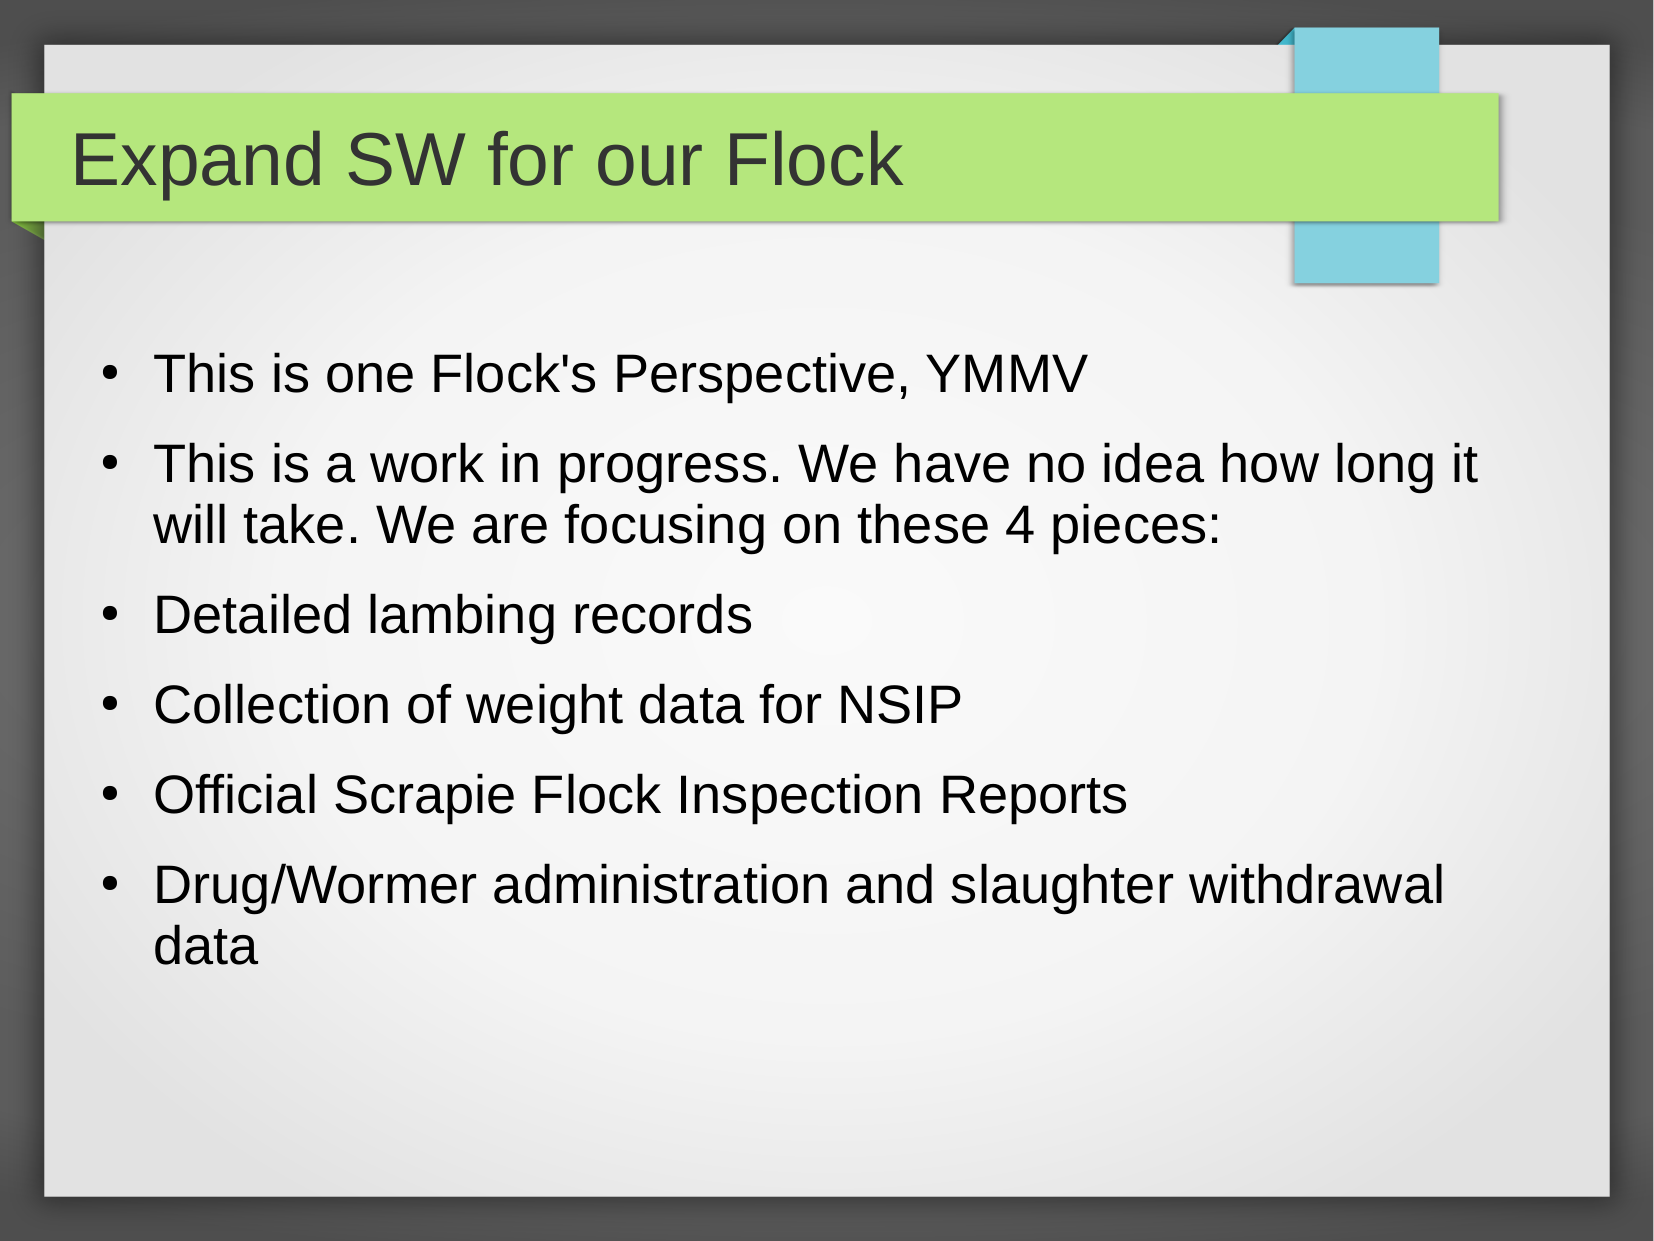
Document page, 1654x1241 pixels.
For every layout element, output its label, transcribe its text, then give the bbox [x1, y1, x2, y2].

title Expand SW for our Flock [70, 106, 1229, 213]
picture [0, 0, 1654, 1241]
list This is one Flock's Perspective, YMMV This is a work in progress. We have no idea how long it will take. We are focusing on these 4 pieces: Detailed lambing records Collection of weight data for NSIP Official Scrapie Flock Inspection Reports Drug/Wormer administration and slaughter withdrawal data [82, 343, 1538, 1063]
